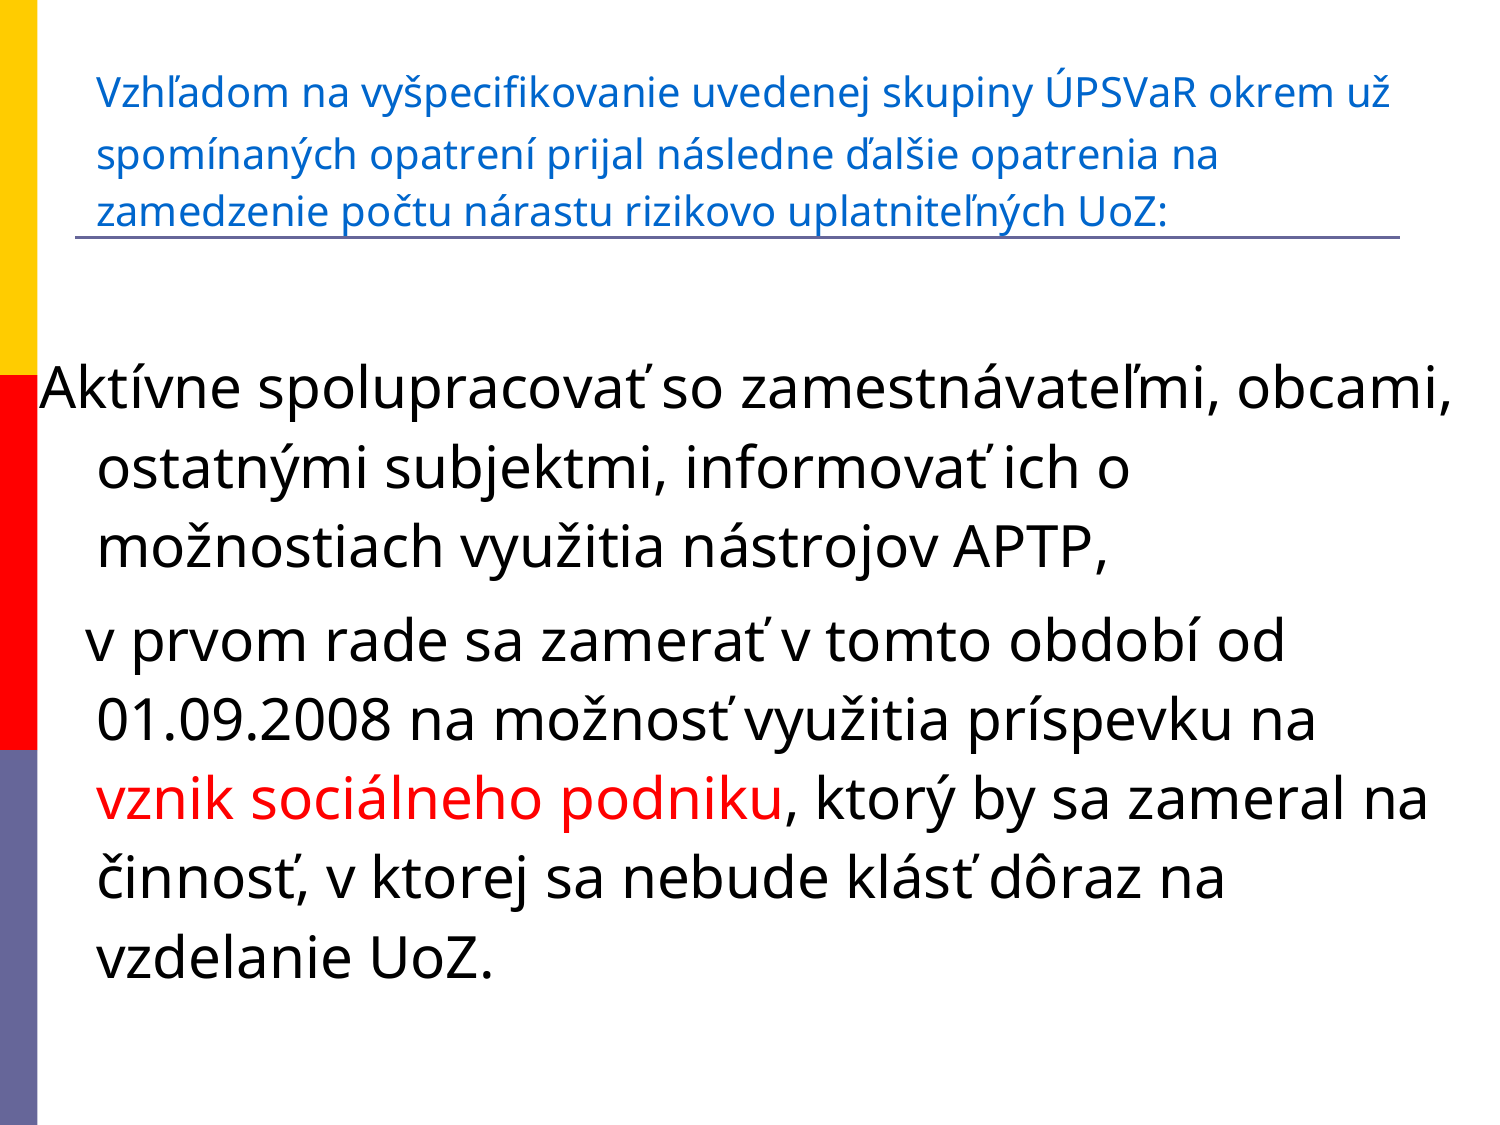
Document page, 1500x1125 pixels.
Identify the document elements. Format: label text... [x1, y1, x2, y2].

list Vzhľadom na vyšpecifikovanie uvedenej skupiny ÚPSVaR okrem už spomínaných opatrení prijal následne ďalšie opatrenia na zamedzenie počtu nárastu rizikovo uplatniteľných UoZ: Aktívne spolupracovať so zamestnávateľmi, obcami, ostatnými subjektmi, informovať ich o možnostiach využitia nástrojov APTP, v prvom rade sa zamerať v tomto období od 01.09.2008 na možnosť využitia príspevku na vznik sociálneho podniku, ktorý by sa zameral na činnosť, v ktorej sa nebude klásť dôraz na vzdelanie UoZ. [24, 37, 1476, 1006]
